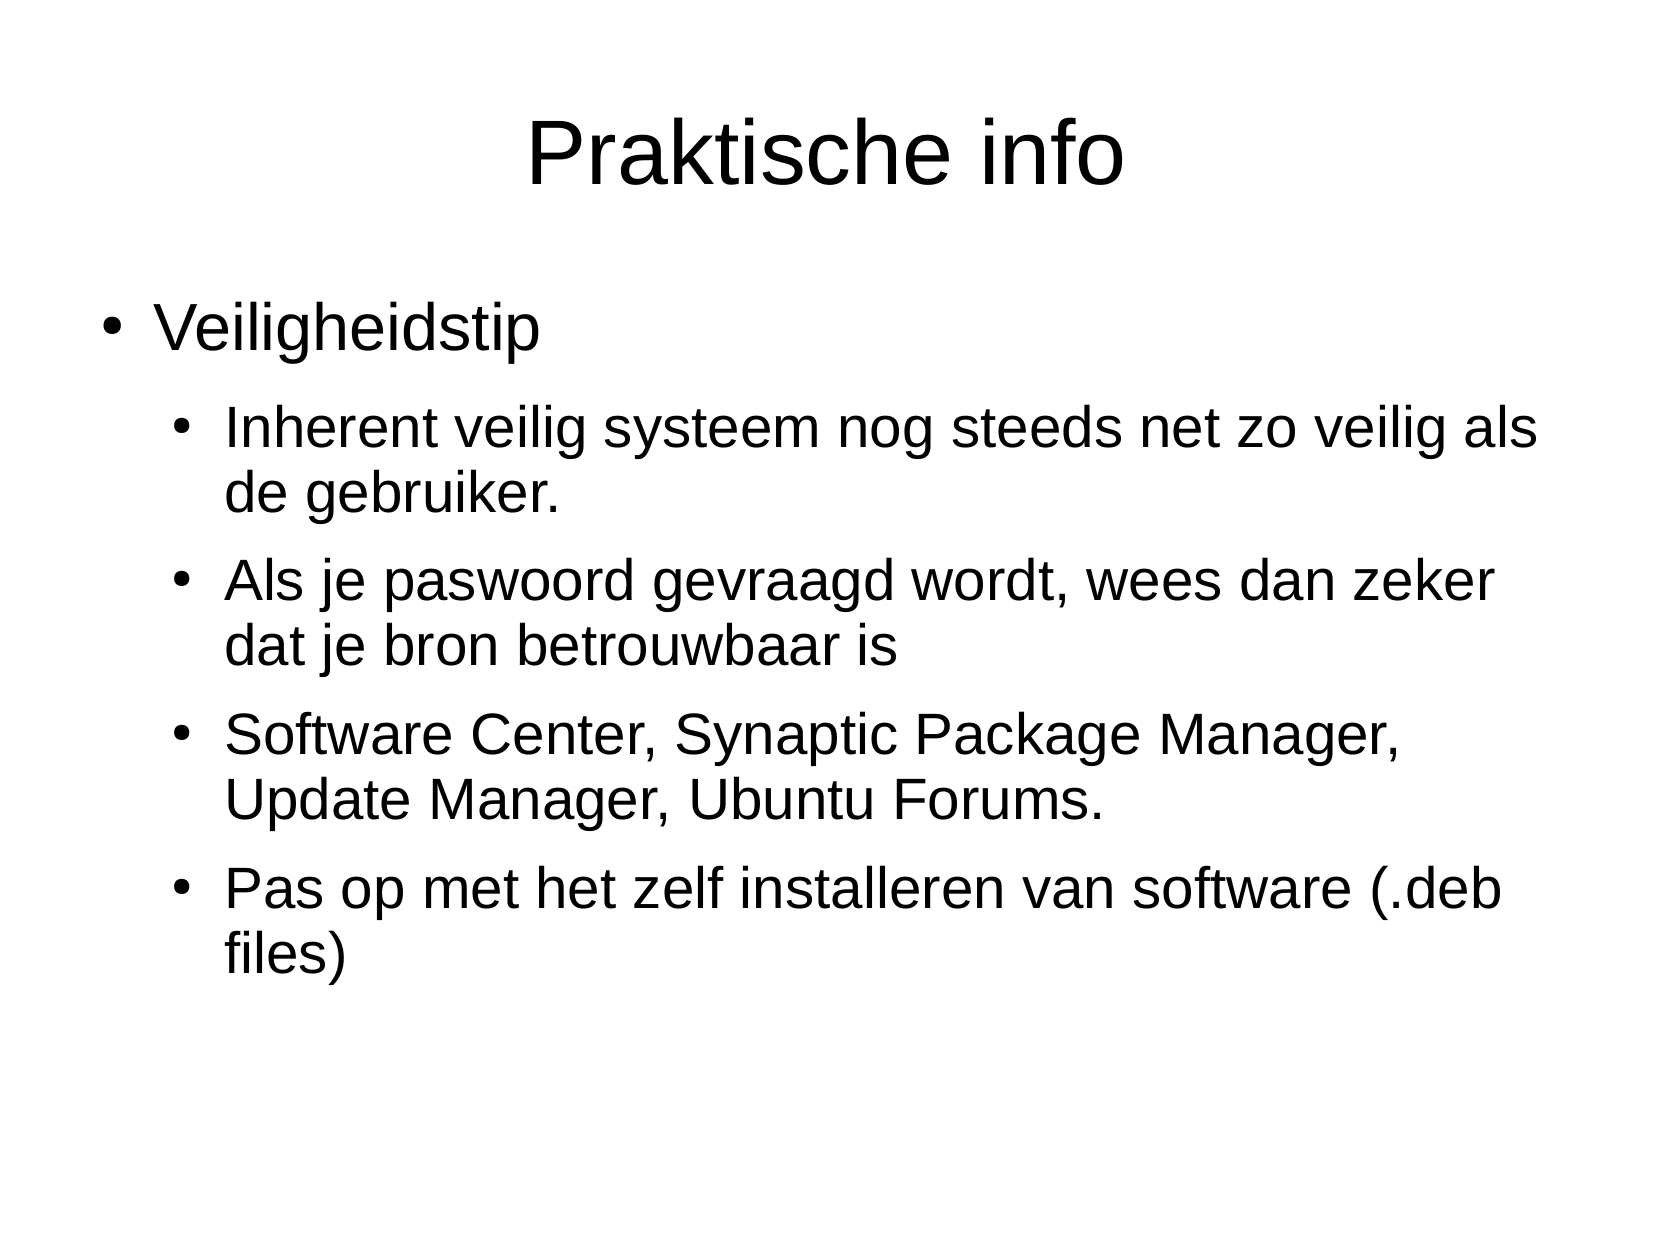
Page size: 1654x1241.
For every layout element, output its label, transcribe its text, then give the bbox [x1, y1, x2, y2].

title Praktische info [82, 56, 1571, 250]
list Veiligheidstip Inherent veilig systeem nog steeds net zo veilig als de gebruiker. Als je paswoord gevraagd wordt, wees dan zeker dat je bron betrouwbaar is Software Center, Synaptic Package Manager, Update Manager, Ubuntu Forums. Pas op met het zelf installeren van software (.deb files) [82, 290, 1571, 1109]
